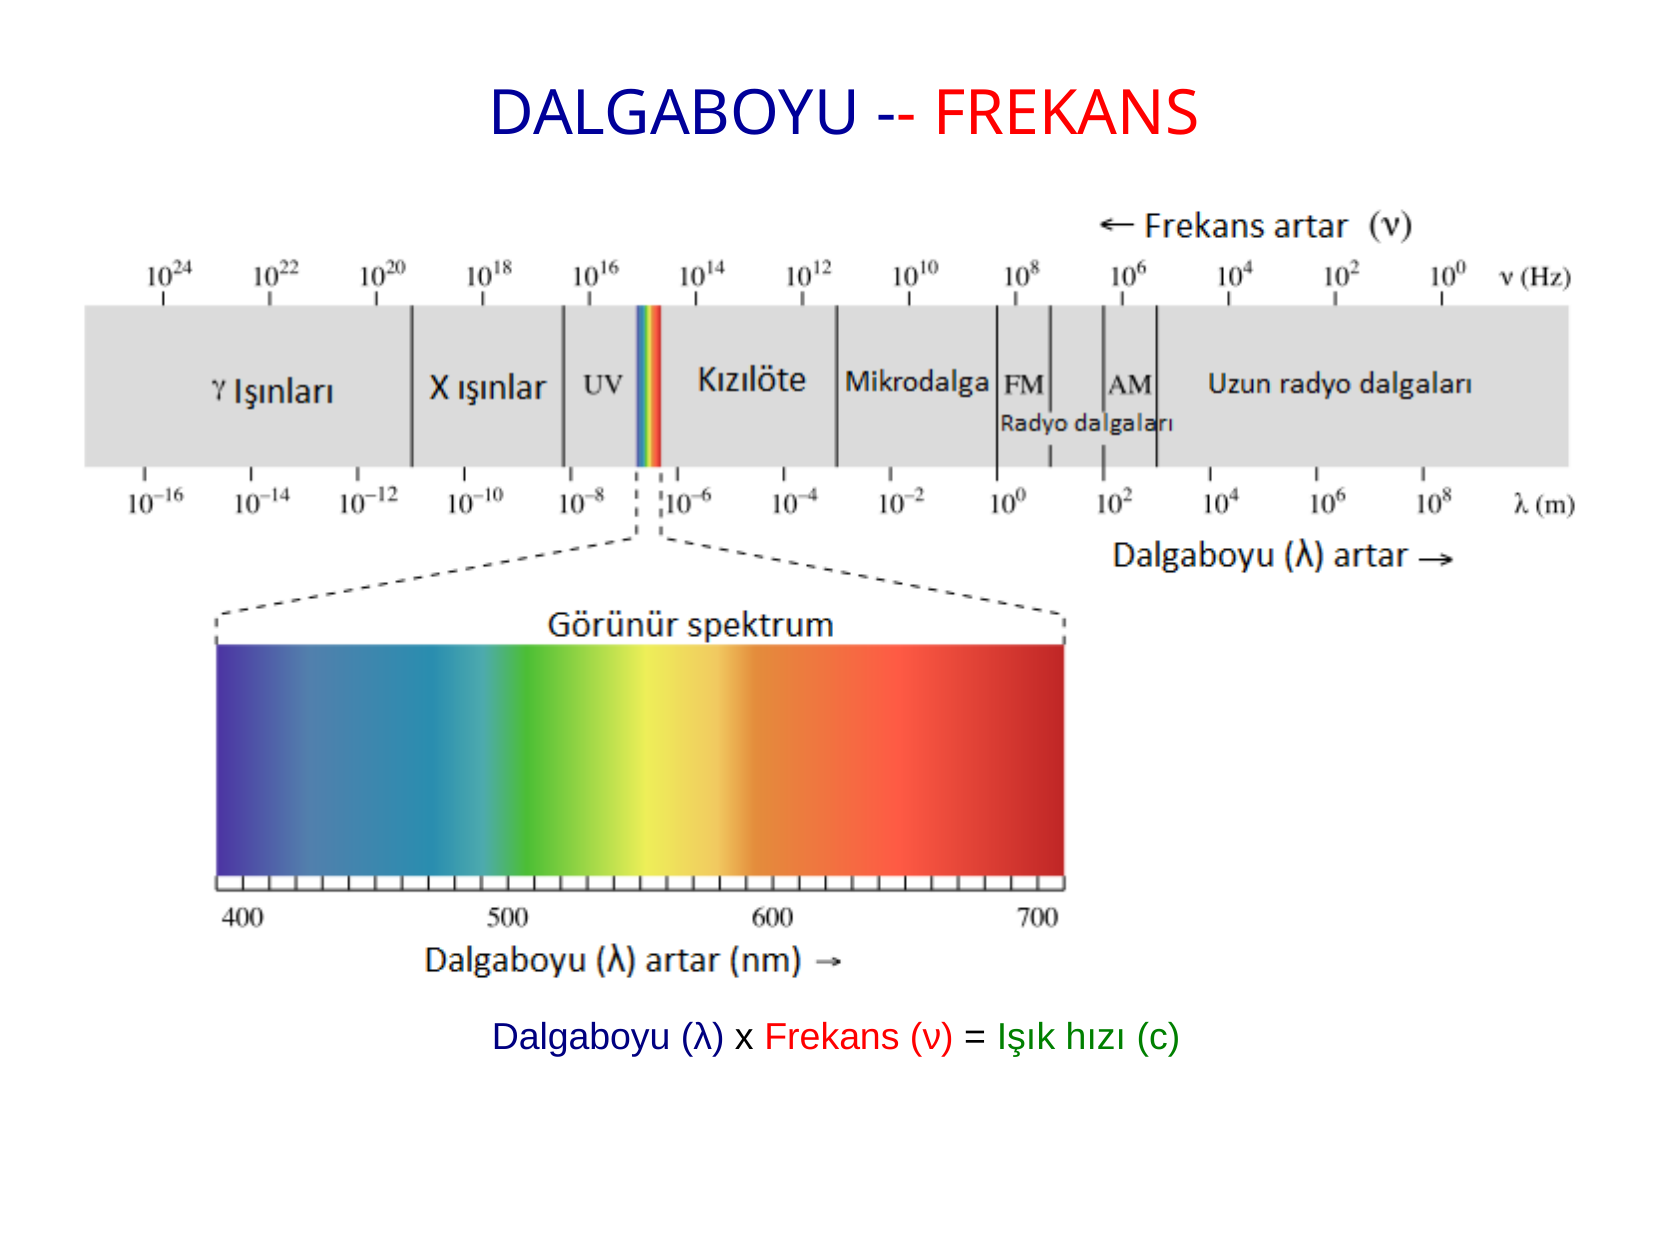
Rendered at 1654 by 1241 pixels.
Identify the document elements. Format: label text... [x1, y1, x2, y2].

title DALGABOYU -- FREKANS [82, 43, 1571, 176]
text_box Dalgaboyu (λ) x Frekans (ν) = Işık hızı (c) [333, 1008, 1339, 1066]
picture [75, 194, 1591, 991]
